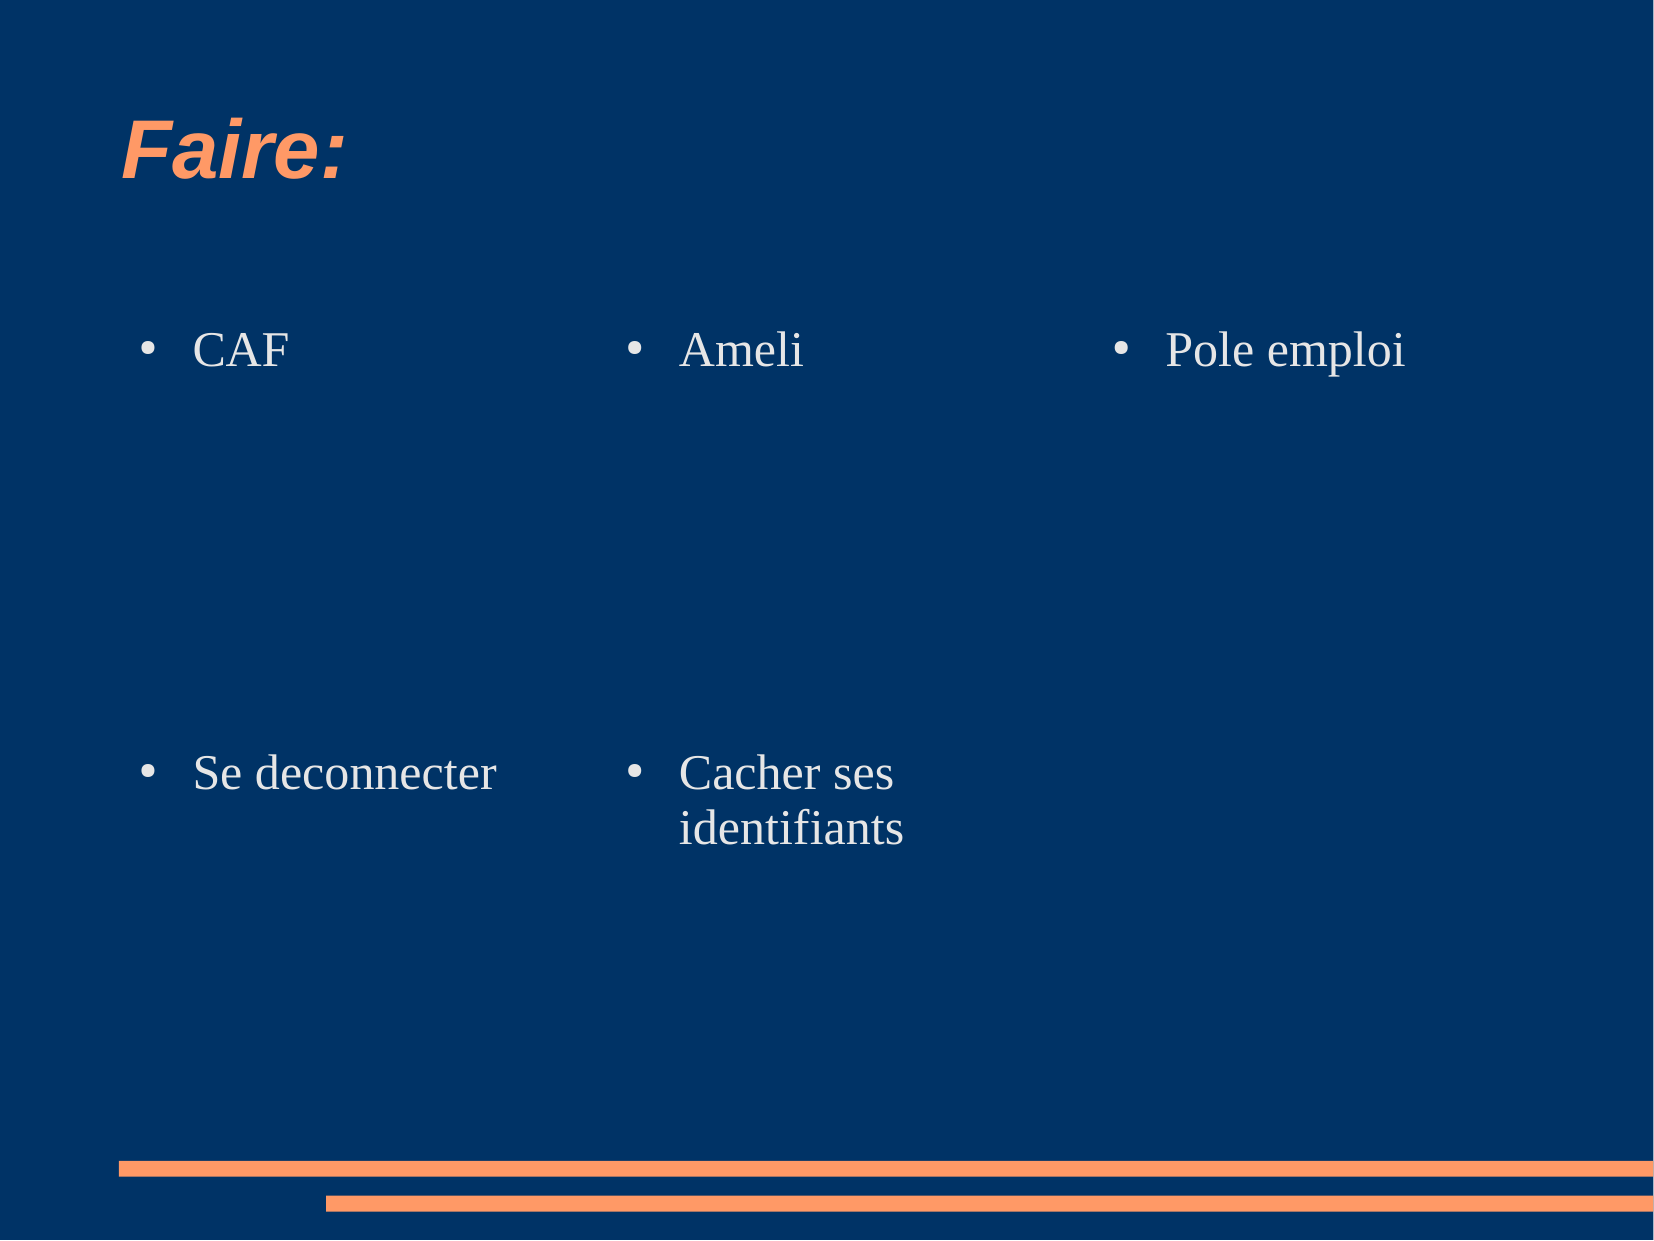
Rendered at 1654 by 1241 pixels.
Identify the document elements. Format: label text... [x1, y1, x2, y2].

list CAF [121, 322, 585, 709]
list Pole emploi [1094, 322, 1558, 709]
list Ameli [608, 322, 1072, 709]
title Faire: [121, 46, 1534, 254]
list Se deconnecter [121, 745, 585, 1132]
list Cacher ses identifiants [608, 745, 1072, 1132]
